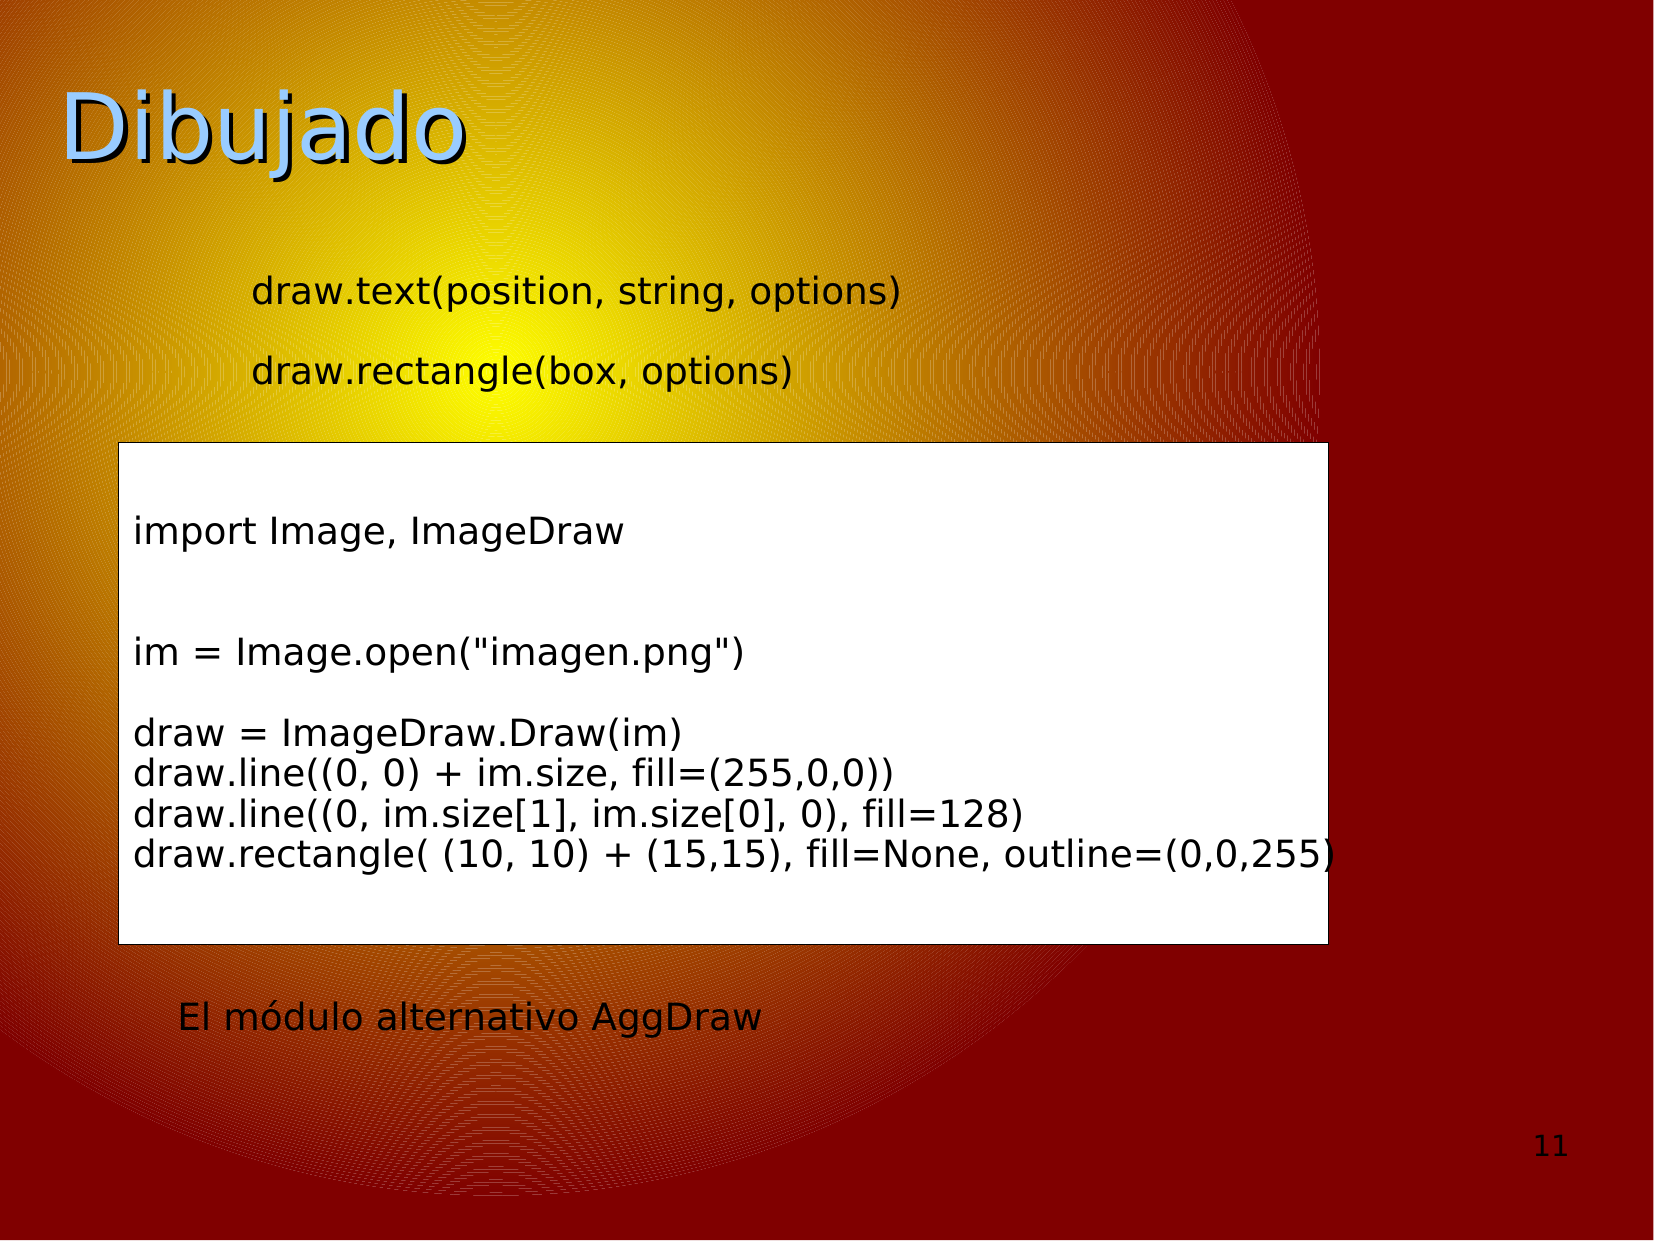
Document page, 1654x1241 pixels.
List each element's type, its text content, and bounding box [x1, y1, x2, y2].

title Dibujado [59, 29, 1547, 228]
text_box draw.text(position, string, options) draw.rectangle(box, options) [236, 264, 1385, 566]
text_box El módulo alternativo AggDraw [150, 990, 1300, 1211]
text_box import Image, ImageDraw im = Image.open("imagen.png") draw = ImageDraw.Draw(im) draw.line((0, 0) + im.size, fill=(255,0,0)) draw.line((0, im.size[1], im.size[0], 0), fill=128) draw.rectangle( (10, 10) + (15,15), fill=None, outline=(0,0,255) [118, 442, 1329, 945]
